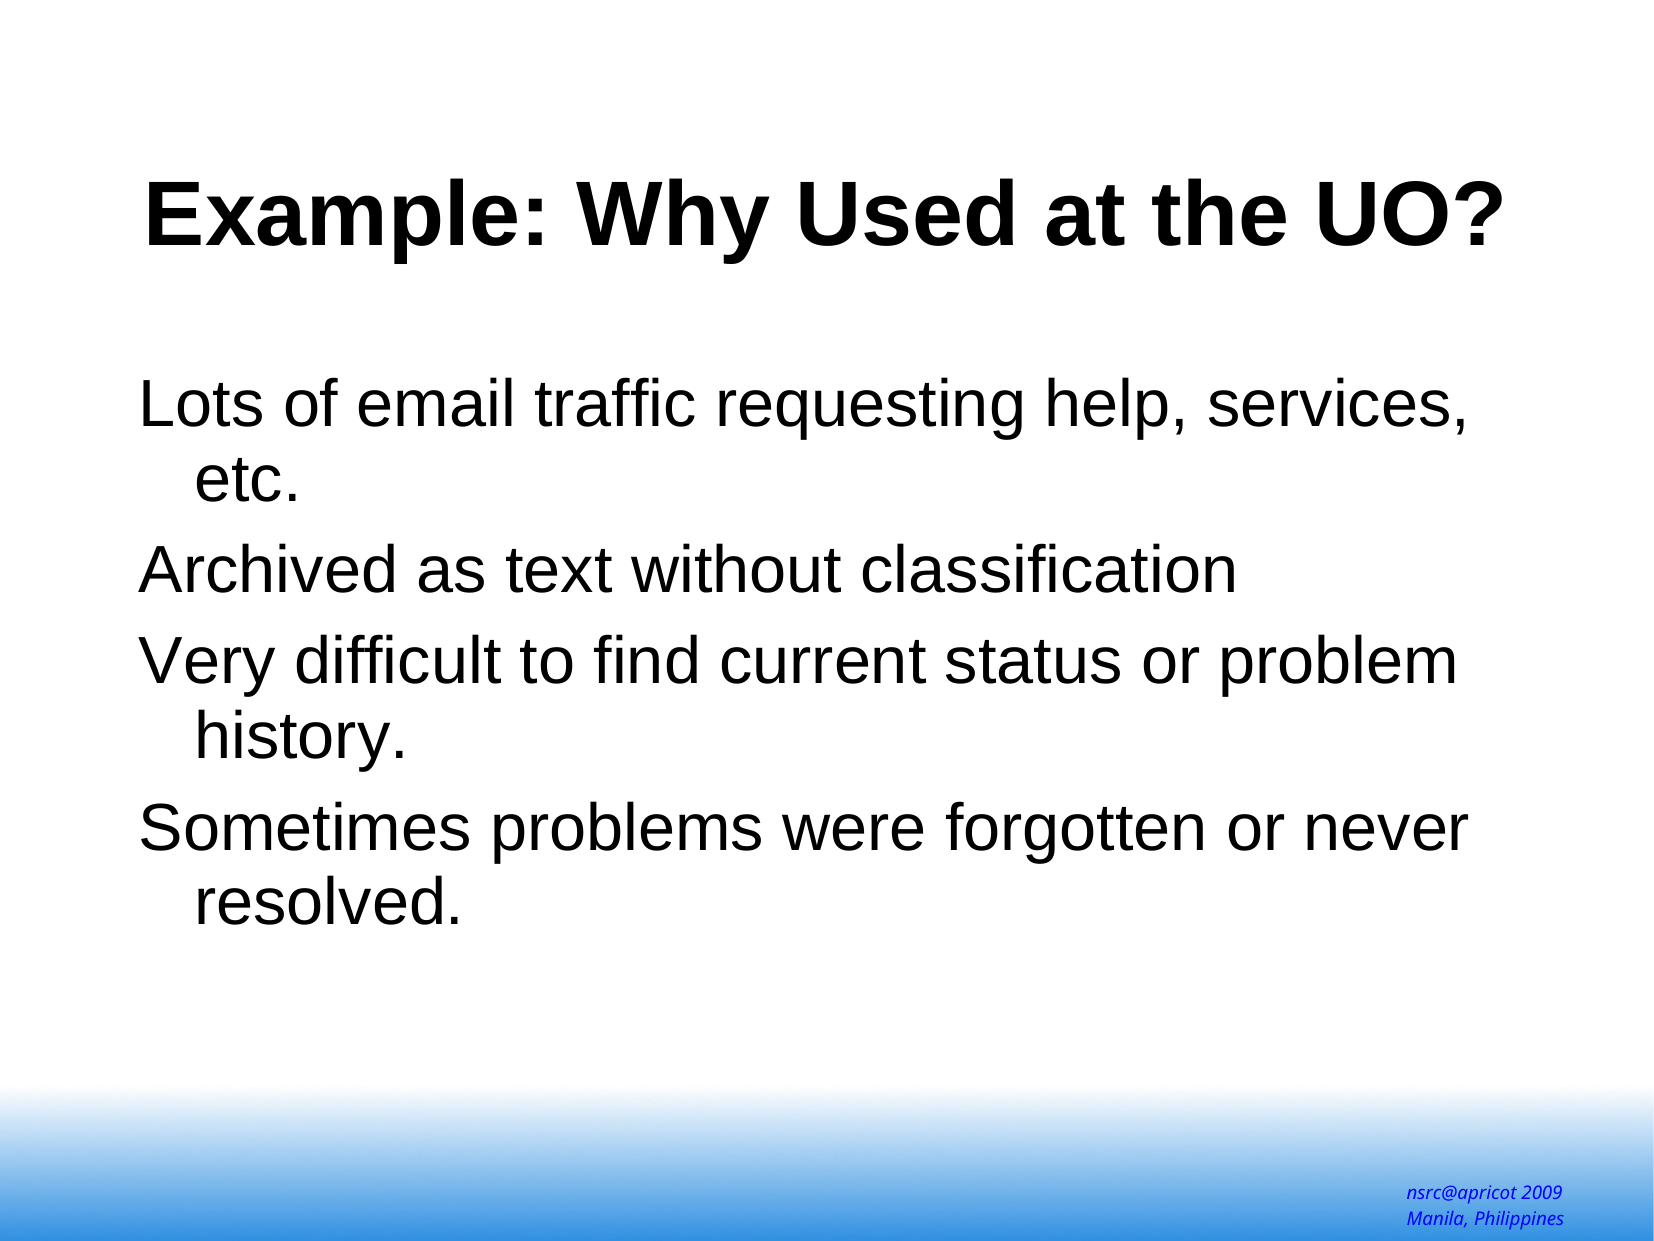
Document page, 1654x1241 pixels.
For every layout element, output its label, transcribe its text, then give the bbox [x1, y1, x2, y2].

picture [0, 1083, 1654, 1241]
title Example: Why Used at the UO? [124, 83, 1530, 344]
list Lots of email traffic requesting help, services, etc. Archived as text without classification Very difficult to find current status or problem history. Sometimes problems were forgotten or never resolved. [124, 358, 1530, 1136]
